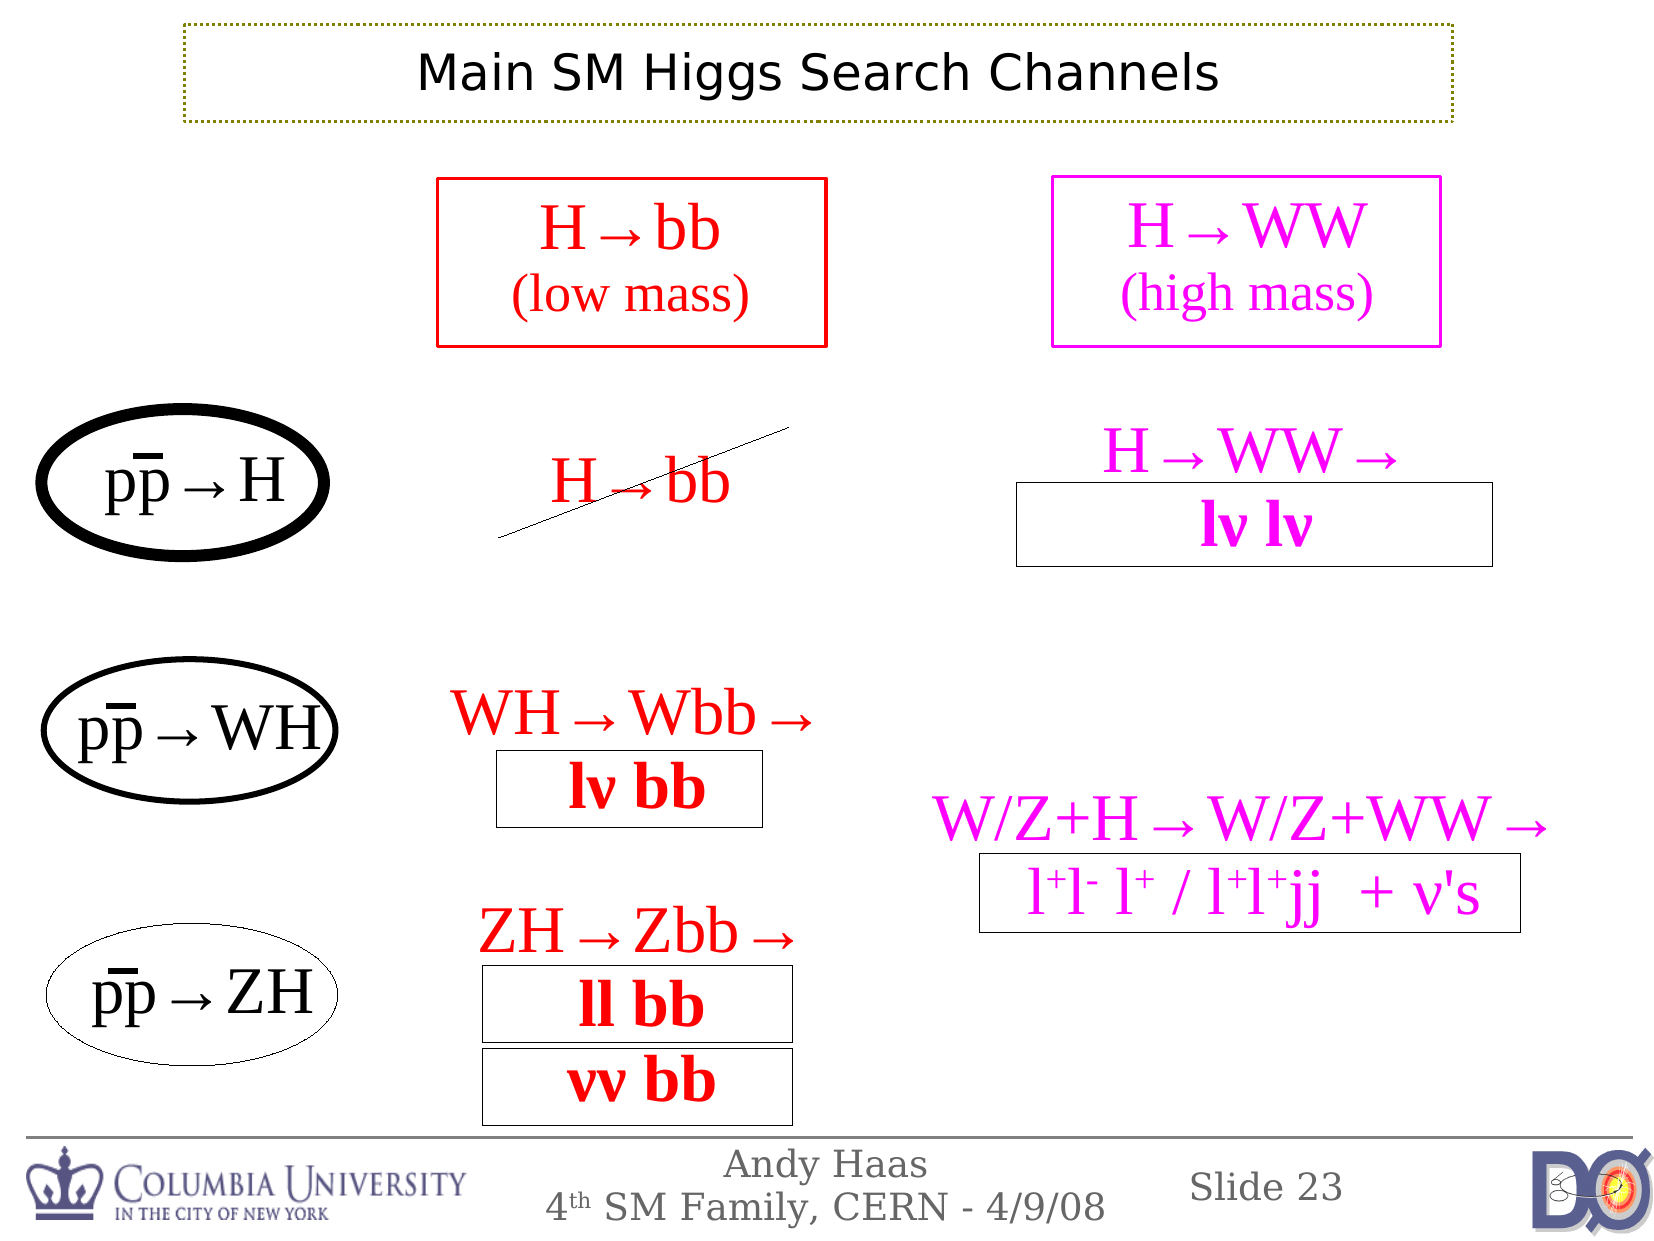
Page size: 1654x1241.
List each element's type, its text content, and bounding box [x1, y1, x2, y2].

text_box W/Z+H→W/Z+WW→ l+l- l+ / l+l+jj + ν's [932, 781, 1577, 930]
text_box WH→Wbb→ lν bb [450, 674, 826, 823]
text_box H→WW→ lν lν [1102, 483, 1411, 562]
text_box WH→Wbb→ lν bb [497, 751, 762, 823]
text_box ZH→Zbb→ ll bb νν bb [477, 893, 808, 1116]
text_box H→WW→ lν lν [1102, 412, 1411, 482]
text_box H→bb [550, 443, 733, 518]
text_box ZH→Zbb→ ll bb νν bb [483, 1049, 792, 1116]
text_box H→bb (low mass) [511, 189, 751, 325]
text_box H→WW (high mass) [1120, 187, 1375, 324]
text_box pp→H [104, 441, 288, 517]
text_box W/Z+H→W/Z+WW→ l+l- l+ / l+l+jj + ν's [980, 854, 1520, 930]
title Main SM Higgs Search Channels [184, 24, 1453, 122]
text_box pp→WH [78, 690, 324, 765]
text_box pp→ZH [91, 954, 315, 1029]
